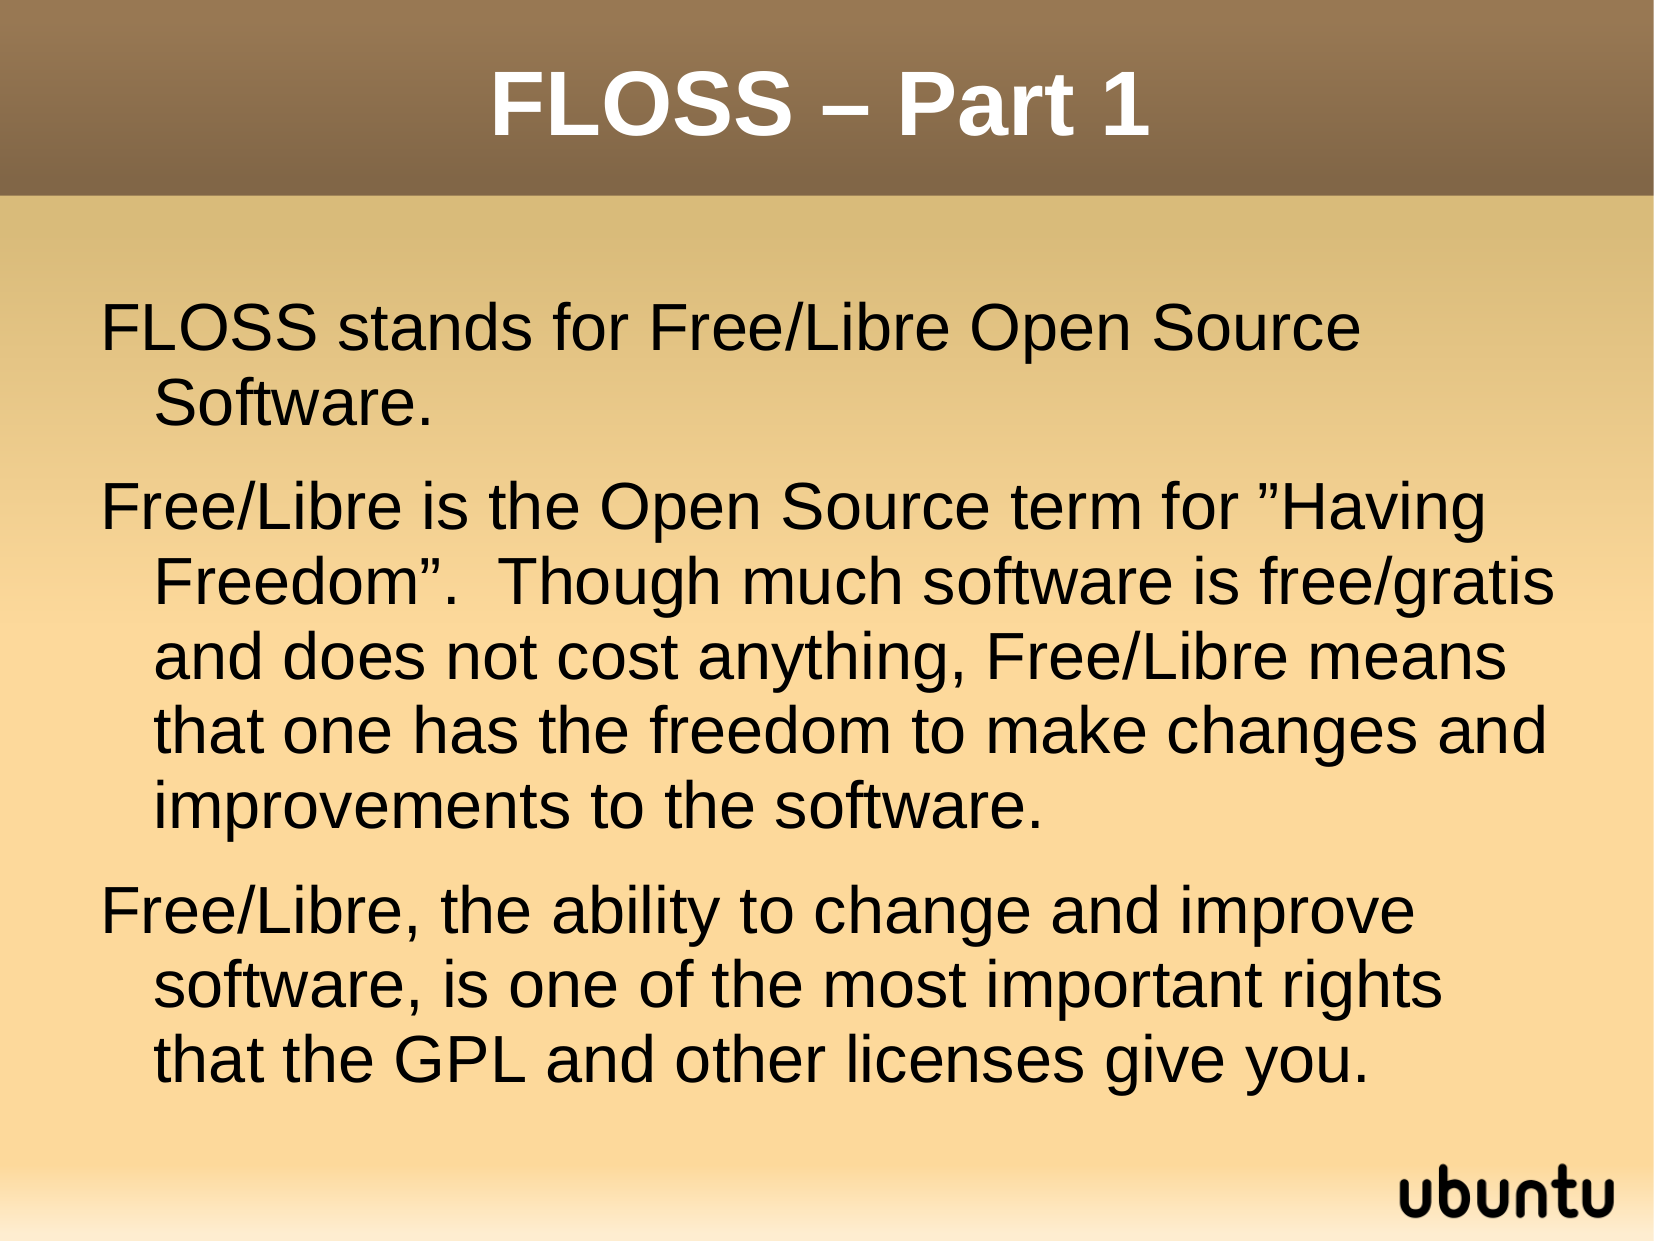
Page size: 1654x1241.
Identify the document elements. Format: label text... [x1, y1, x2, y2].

picture [0, 0, 1654, 1241]
title FLOSS – Part 1 [76, 7, 1565, 200]
list FLOSS stands for Free/Libre Open Source Software. Free/Libre is the Open Source term for ”Having Freedom”. Though much software is free/gratis and does not cost anything, Free/Libre means that one has the freedom to make changes and improvements to the software. Free/Libre, the ability to change and improve software, is one of the most important rights that the GPL and other licenses give you. [82, 290, 1571, 1097]
